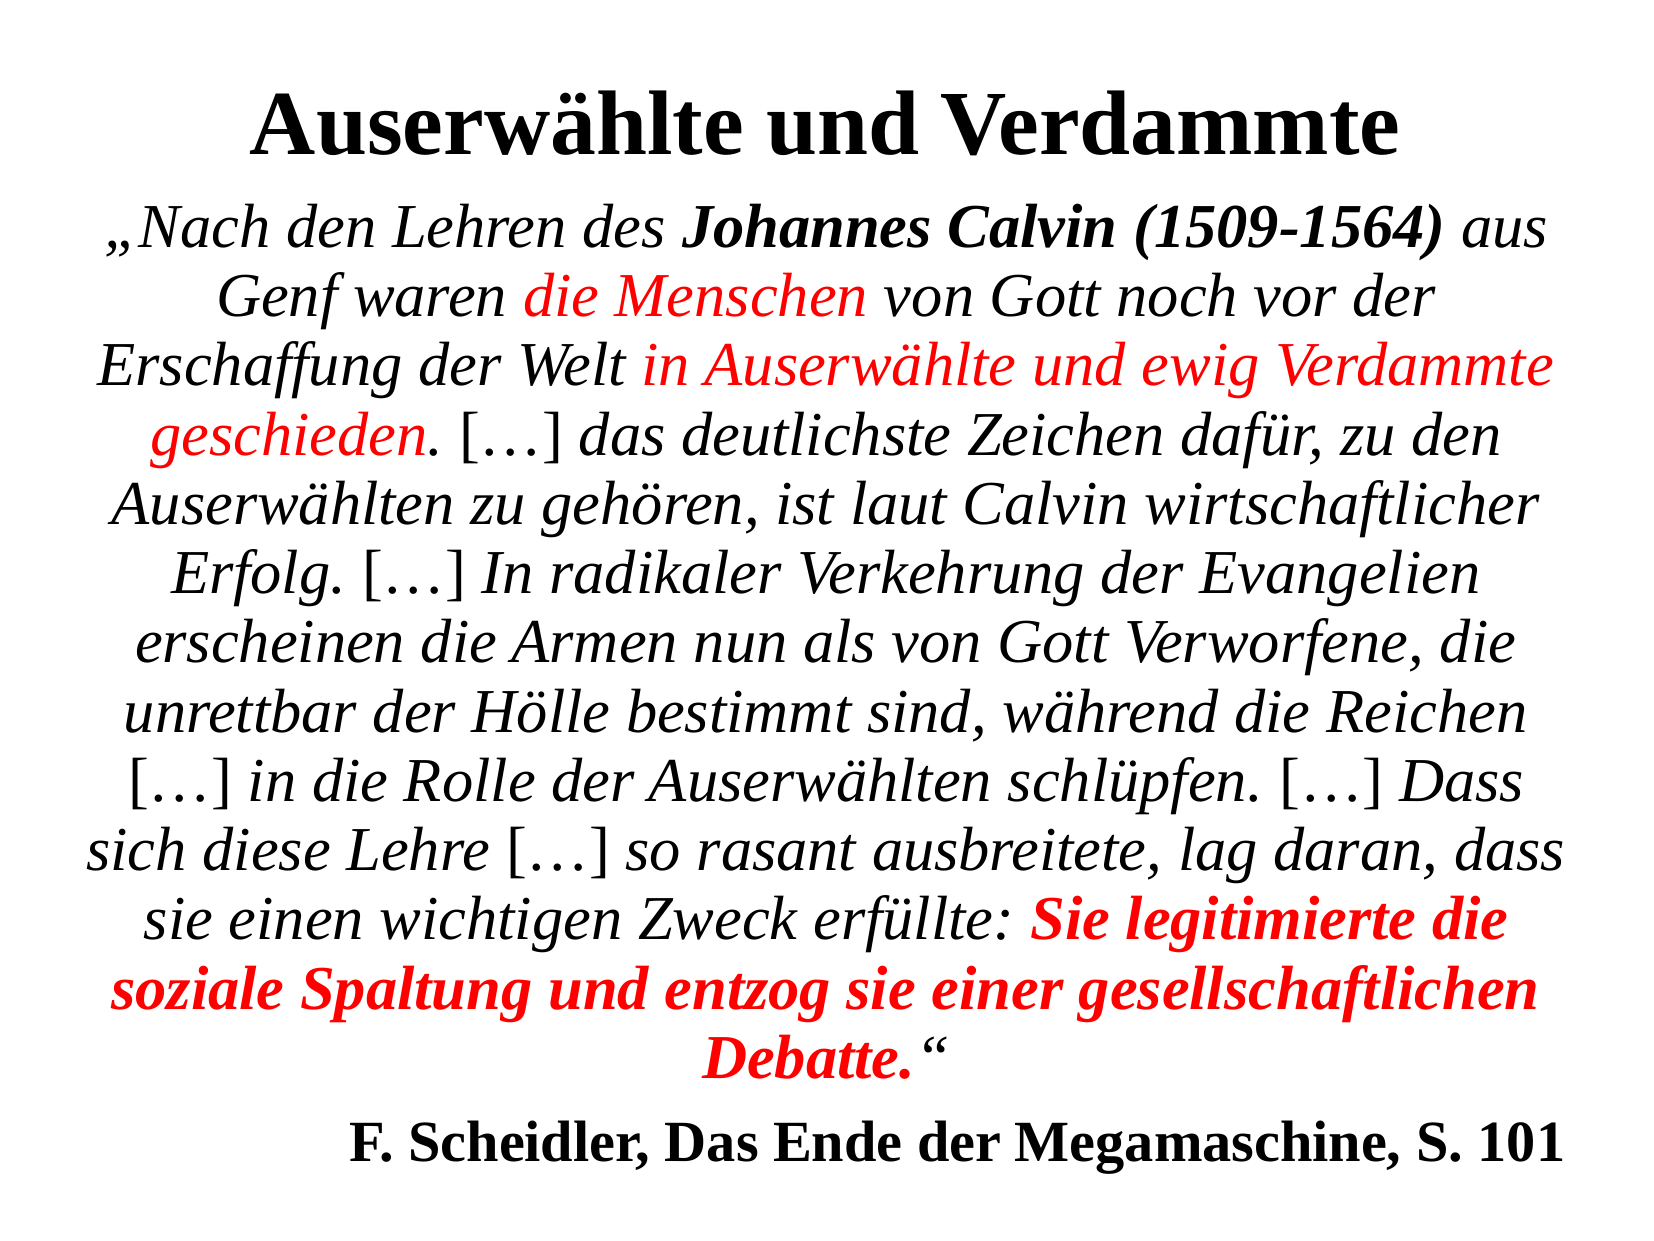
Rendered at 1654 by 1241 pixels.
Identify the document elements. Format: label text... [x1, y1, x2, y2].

text_box Auserwählte und Verdammte „Nach den Lehren des Johannes Calvin (1509-1564) aus Genf waren die Menschen von Gott noch vor der Erschaffung der Welt in Auserwählte und ewig Verdammte geschieden. […] das deutlichste Zeichen dafür, zu den Auserwählten zu gehören, ist laut Calvin wirtschaftlicher Erfolg. […] In radikaler Verkehrung der Evangelien erscheinen die Armen nun als von Gott Verworfene, die unrettbar der Hölle bestimmt sind, während die Reichen […] in die Rolle der Auserwählten schlüpfen. […] Dass sich diese Lehre […] so rasant ausbreitete, lag daran, dass sie einen wichtigen Zweck erfüllte: Sie legitimierte die soziale Spaltung und entzog sie einer gesellschaftlichen Debatte.“ F. Scheidler, Das Ende der Megamaschine, S. 101 [71, 64, 1585, 1186]
